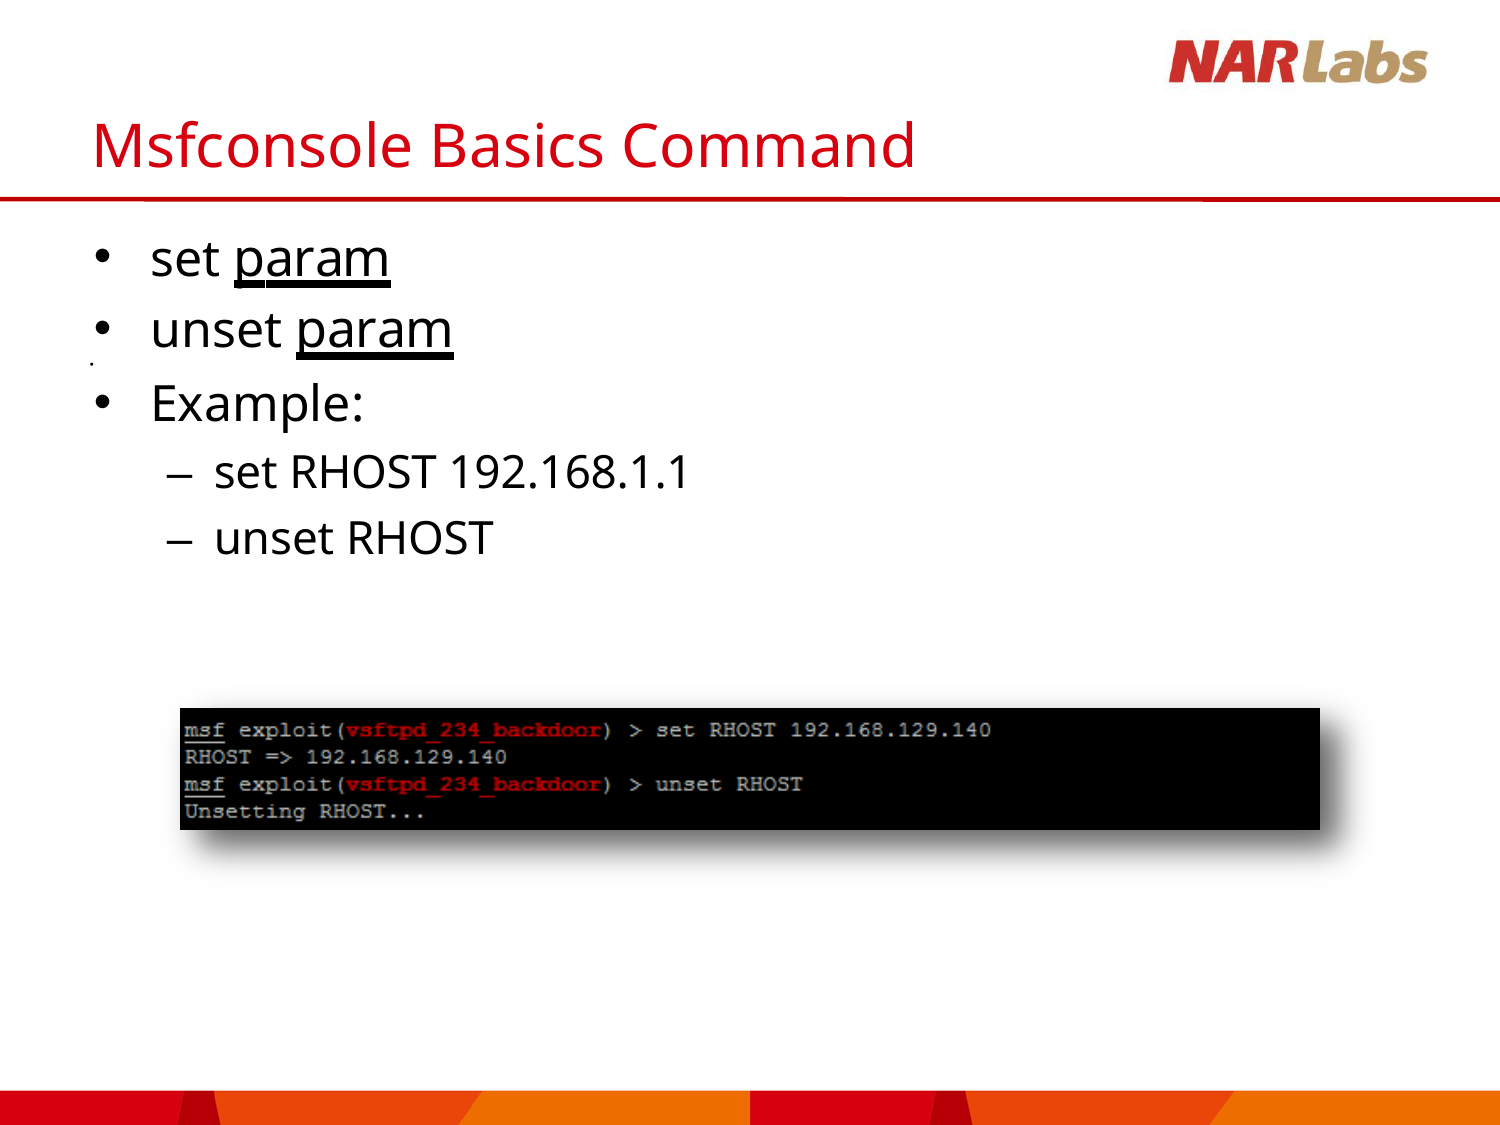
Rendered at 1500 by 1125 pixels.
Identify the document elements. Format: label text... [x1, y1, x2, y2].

text_box set param unset param Example: – set RHOST 192.168.1.1 – unset RHOST [89, 223, 700, 564]
text_box [148, 677, 1384, 894]
title Msfconsole Basics Command [89, 107, 1411, 189]
